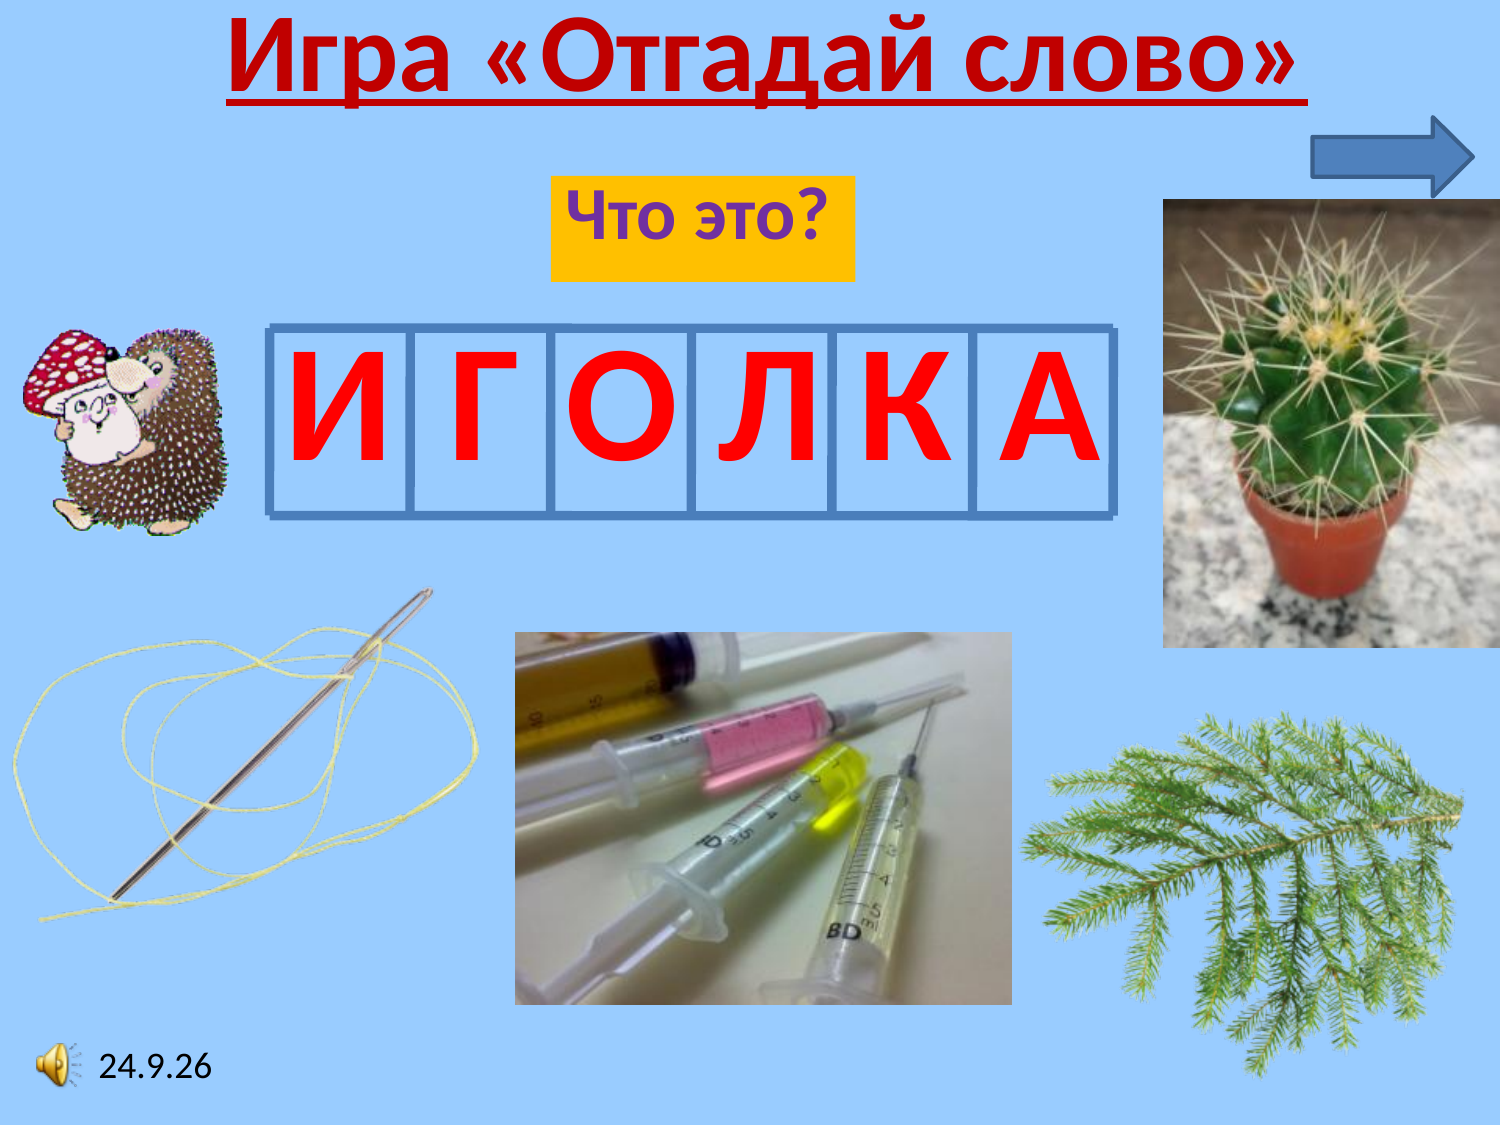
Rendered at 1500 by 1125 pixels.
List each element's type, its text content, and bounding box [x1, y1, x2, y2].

text_box Л [703, 328, 843, 546]
text_box О [550, 328, 703, 546]
picture [1163, 199, 1500, 648]
text_box Что это? [550, 175, 856, 282]
picture [515, 632, 1500, 1100]
text_box Игра «Отгадай слово» [210, 0, 1381, 152]
picture [0, 574, 493, 935]
picture [35, 1042, 86, 1093]
text_box А [984, 328, 1152, 546]
text_box Г [433, 328, 550, 546]
picture [23, 328, 229, 536]
text_box И [269, 328, 433, 546]
text_box [1312, 117, 1473, 197]
text_box К [843, 328, 981, 546]
